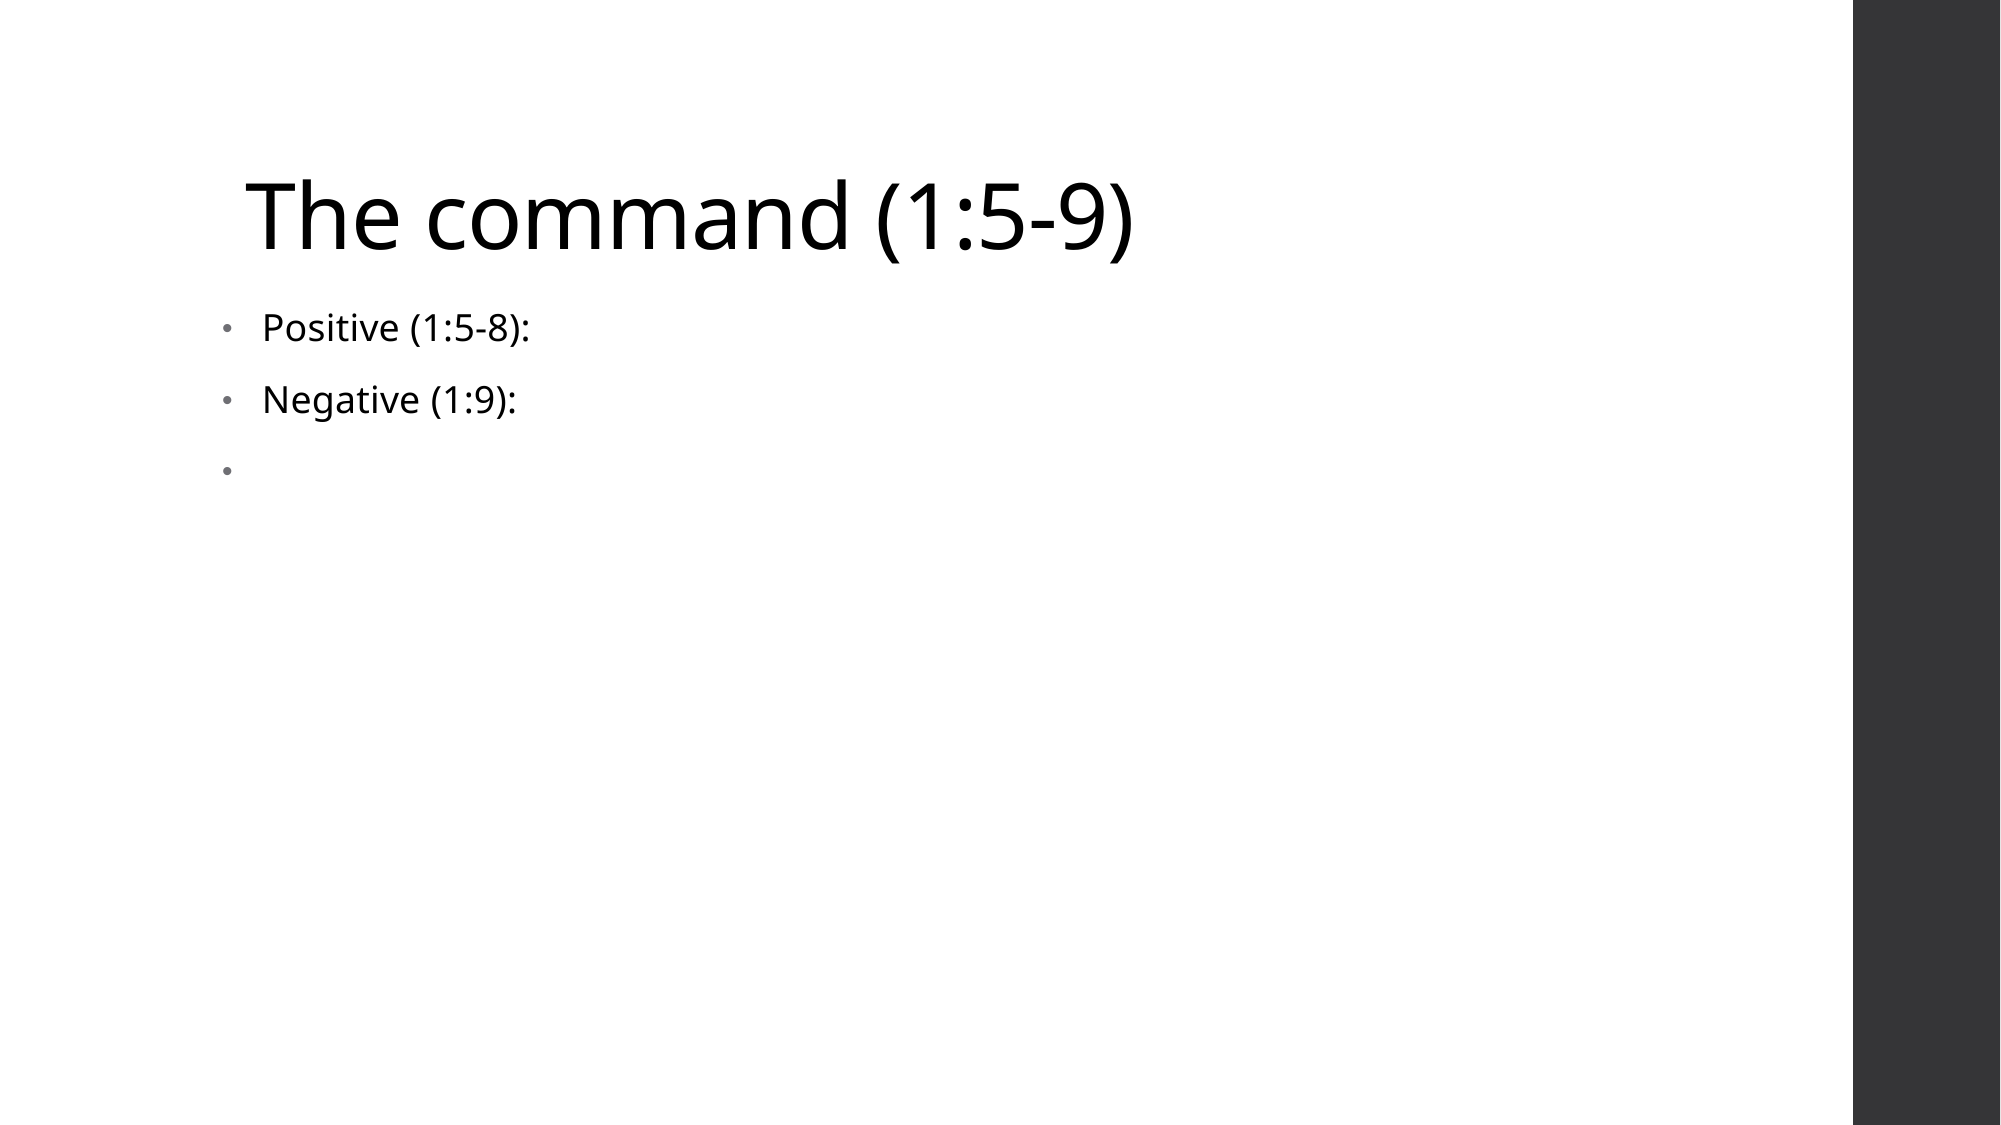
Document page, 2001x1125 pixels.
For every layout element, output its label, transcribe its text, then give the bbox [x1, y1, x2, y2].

title The command (1:5-9) [206, 60, 1797, 278]
list Positive (1:5-8): Negative (1:9): [206, 299, 1617, 1014]
